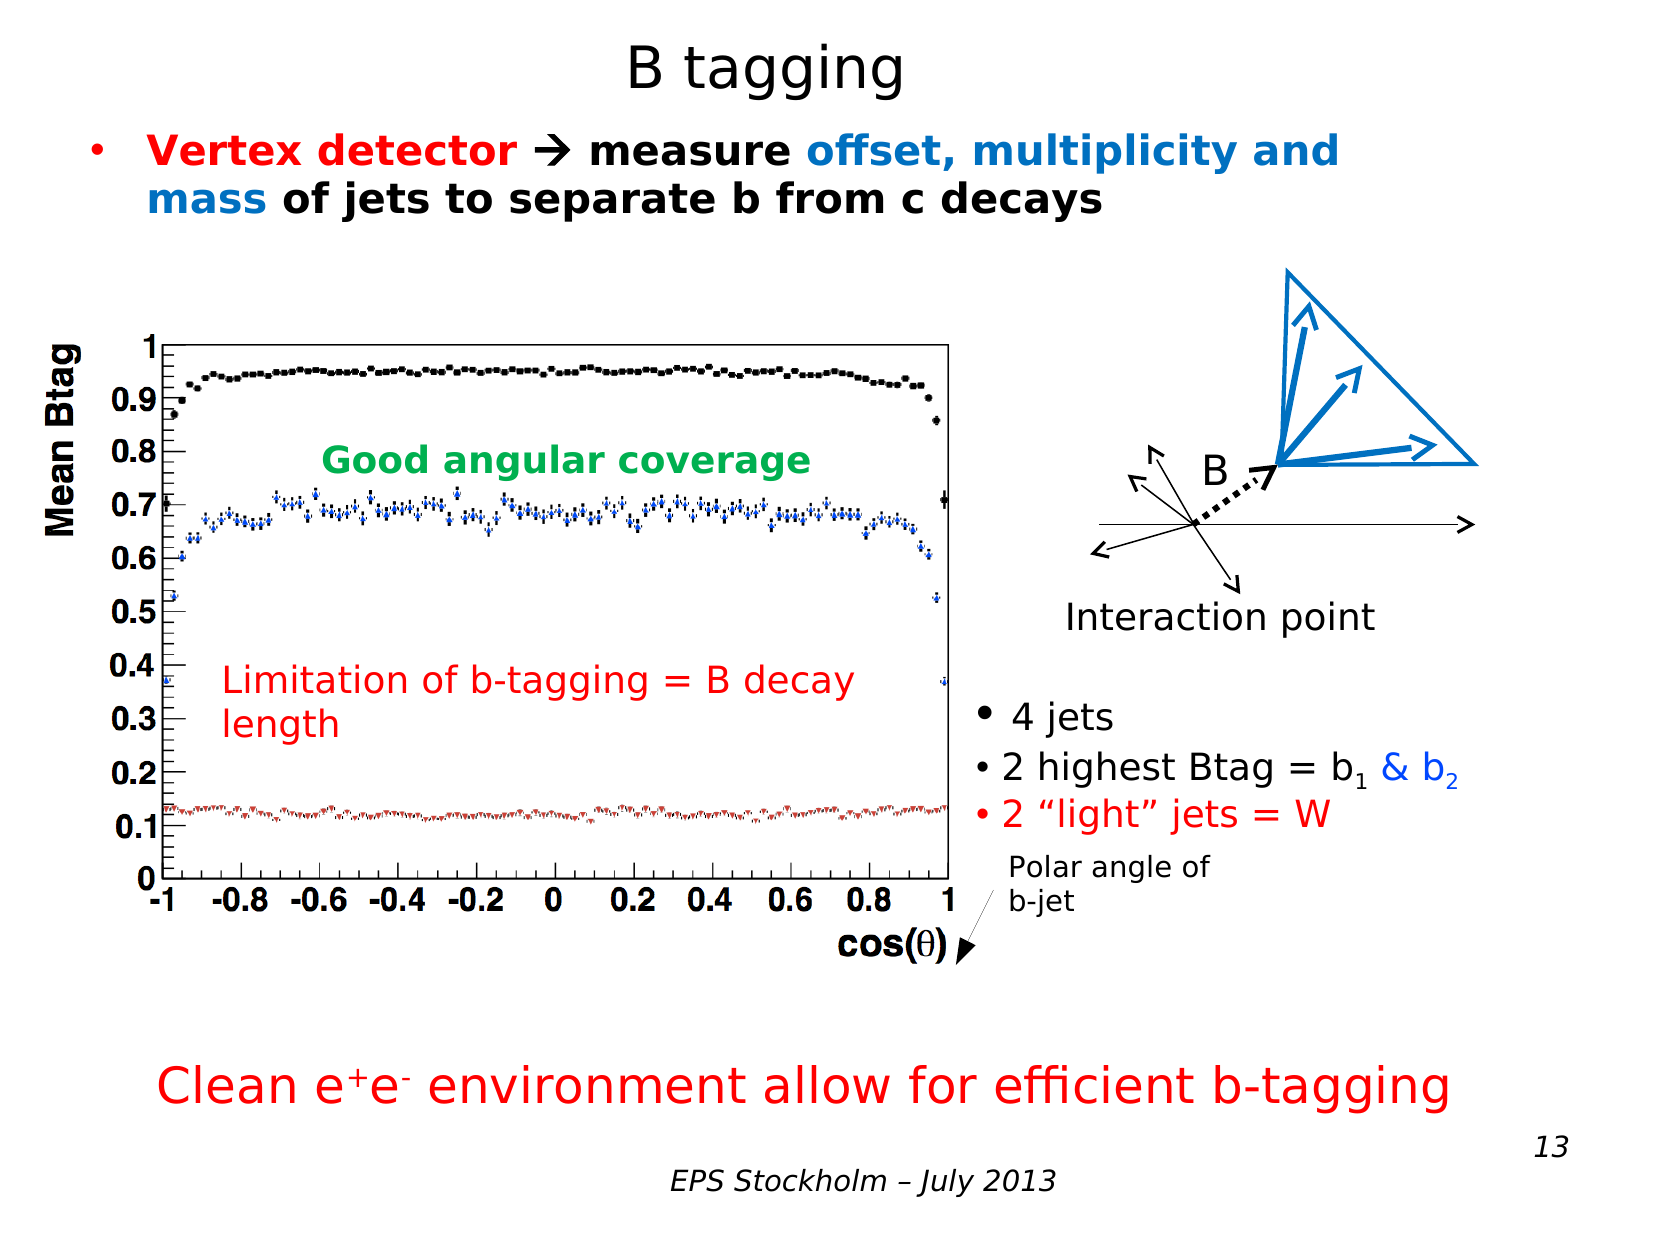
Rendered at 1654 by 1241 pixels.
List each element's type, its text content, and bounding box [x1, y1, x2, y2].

title B tagging [80, 4, 1431, 126]
text_box B [1186, 439, 1245, 504]
text_box Interaction point [1050, 587, 1426, 648]
text_box Clean e+e- environment allow for efficient b-tagging [142, 1049, 1483, 1240]
text_box Good angular coverage [306, 431, 827, 491]
list Vertex detector  measure offset, multiplicity and mass of jets to separate b from c decays [75, 118, 1459, 297]
text_box Polar angle of b-jet [993, 842, 1233, 977]
text_box 4 jets 2 highest Btag = b1 & b2 2 “light” jets = W [961, 676, 1487, 844]
text_box Limitation of b-tagging = B decay length [206, 651, 928, 754]
picture [17, 275, 1051, 977]
